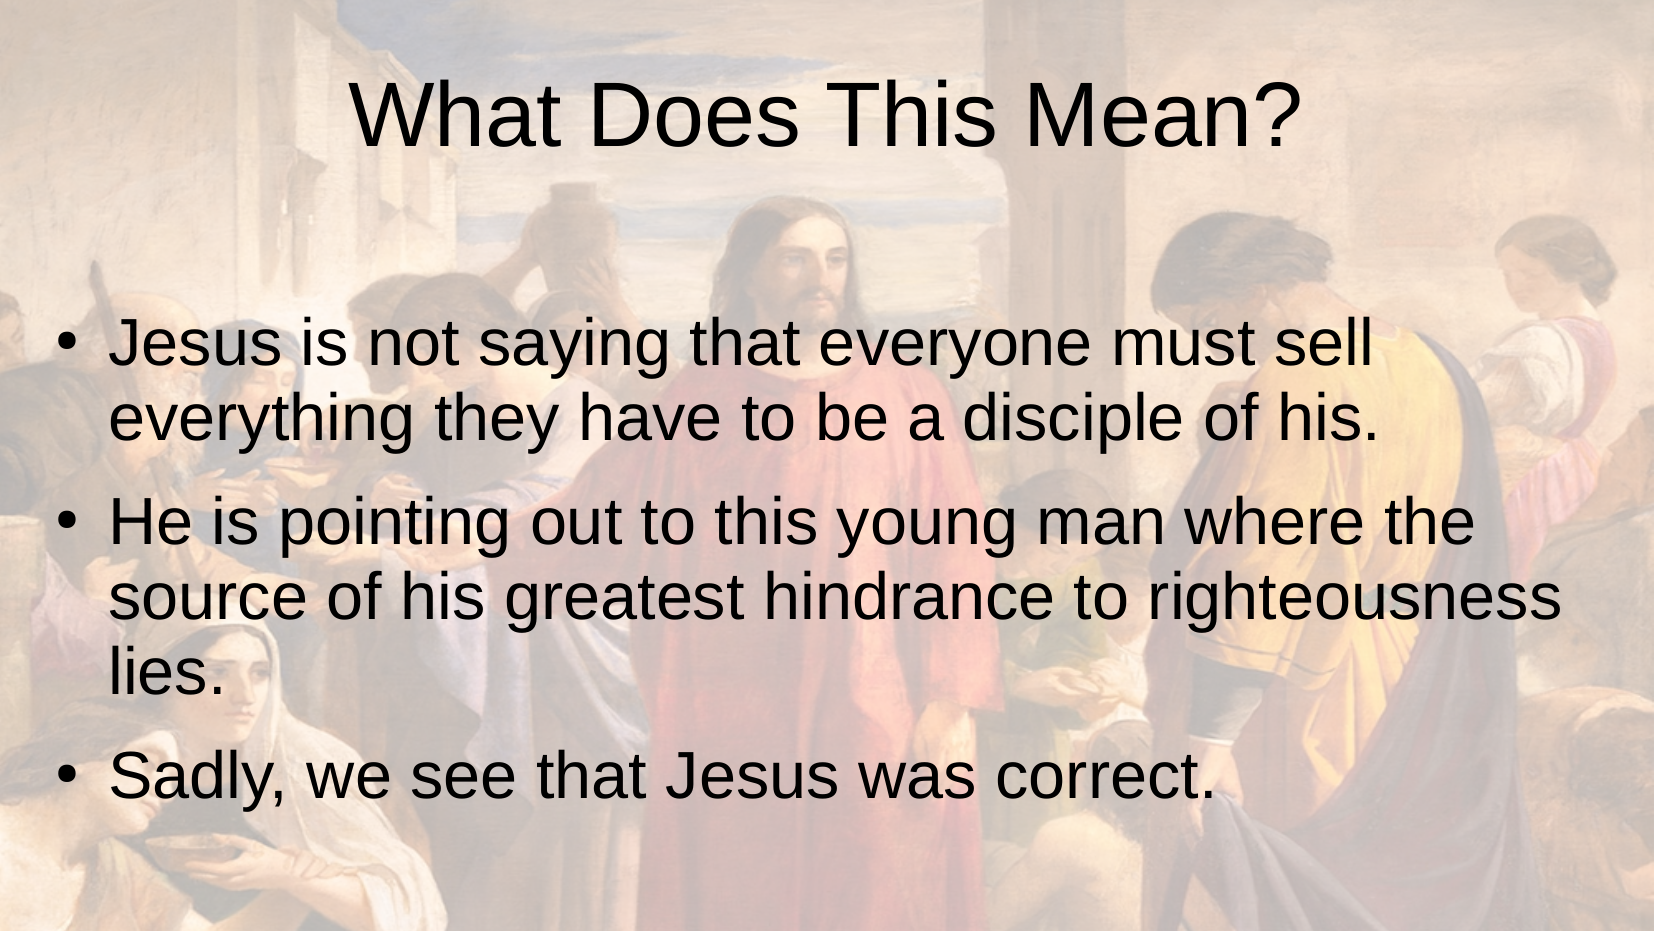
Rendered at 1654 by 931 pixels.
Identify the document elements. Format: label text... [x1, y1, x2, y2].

list Jesus is not saying that everyone must sell everything they have to be a disciple of his. He is pointing out to this young man where the source of his greatest hindrance to righteousness lies. Sadly, we see that Jesus was correct. [37, 217, 1613, 901]
title What Does This Mean? [82, 37, 1571, 193]
picture [0, 0, 1654, 931]
